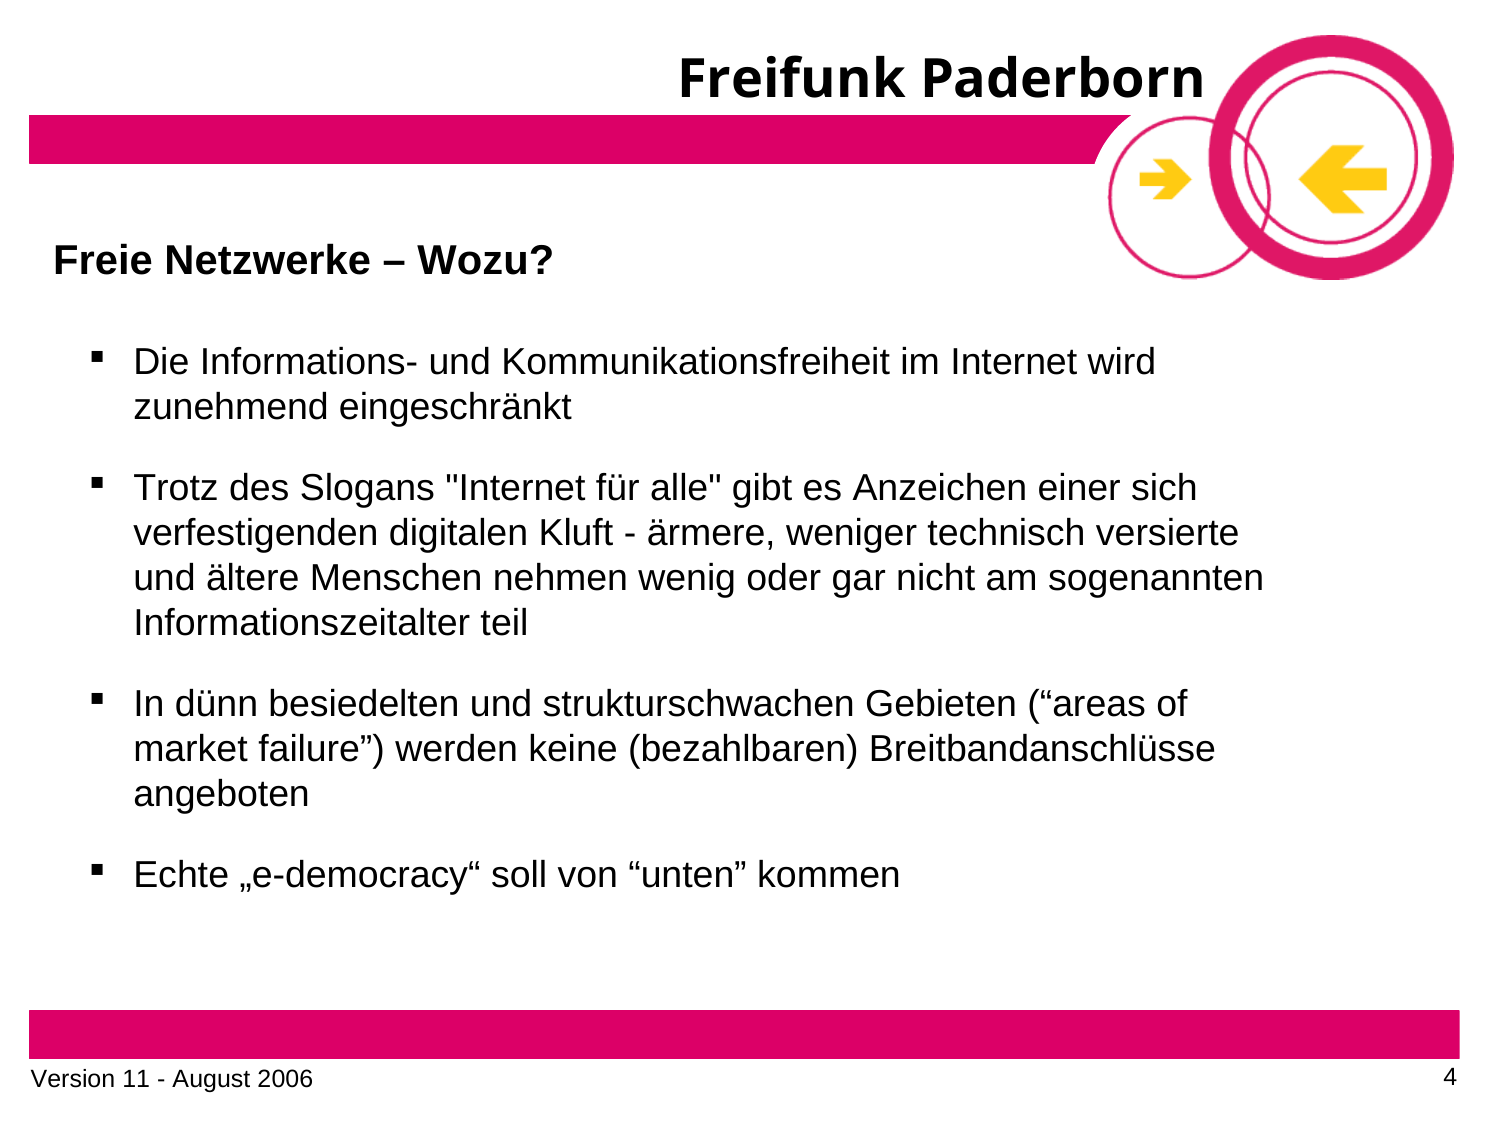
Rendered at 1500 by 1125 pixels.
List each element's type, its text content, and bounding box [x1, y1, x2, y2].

text_box Die Informations- und Kommunikationsfreiheit im Internet wird zunehmend eingeschränkt Trotz des Slogans "Internet für alle" gibt es Anzeichen einer sich verfestigenden digitalen Kluft - ärmere, weniger technisch versierte und ältere Menschen nehmen wenig oder gar nicht am sogenannten Informationszeitalter teil In dünn besiedelten und strukturschwachen Gebieten (“areas of market failure”) werden keine (bezahlbaren) Breitbandanschlüsse angeboten Echte „e-democracy“ soll von “unten” kommen [59, 337, 1288, 985]
text_box Freie Netzwerke – Wozu? [53, 233, 1046, 313]
picture [1107, 35, 1454, 280]
